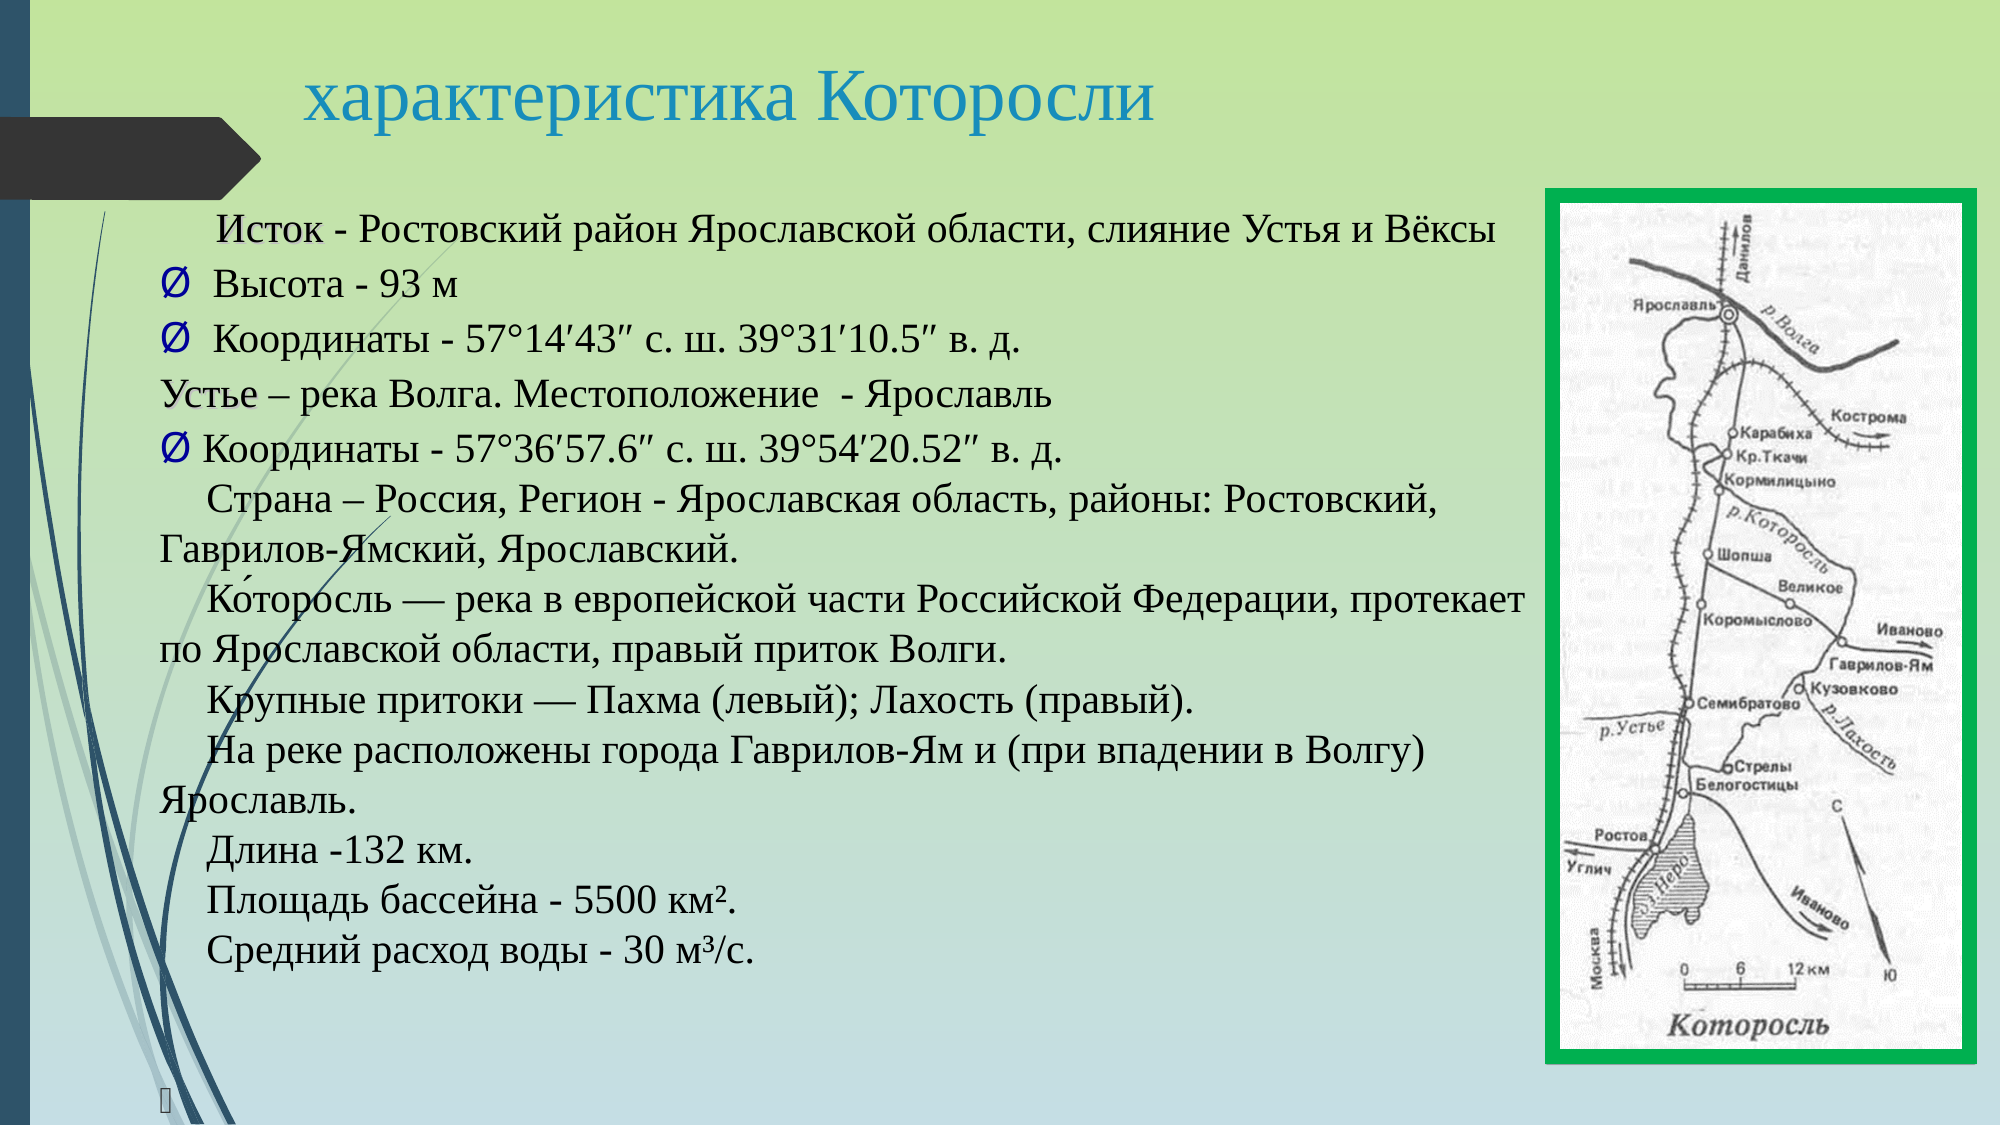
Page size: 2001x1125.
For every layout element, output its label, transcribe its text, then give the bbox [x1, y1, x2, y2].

picture [1559, 202, 1962, 1050]
list Исток - Ростовский район Ярославской области, слияние Устья и Вёксы Высота - 93 м Координаты - 57°14′43″ с. ш. 39°31′10.5″ в. д. Устье – река Волга. Местоположение - Ярославль Координаты - 57°36′57.6″ с. ш. 39°54′20.52″ в. д. Страна – Россия, Регион - Ярославская область, районы: Ростовский, Гаврилов-Ямский, Ярославский. Ко́торосль — река в европейской части Российской Федерации, протекает по Ярославской области, правый приток Волги. Крупные притоки — Пахма (левый); Лахость (правый). На реке расположены города Гаврилов-Ям и (при впадении в Волгу) Ярославль. Длина -132 км. Площадь бассейна - 5500 км². Средний расход воды - 30 м³/с. [144, 127, 1560, 1125]
title характеристика Которосли [288, 38, 1185, 127]
